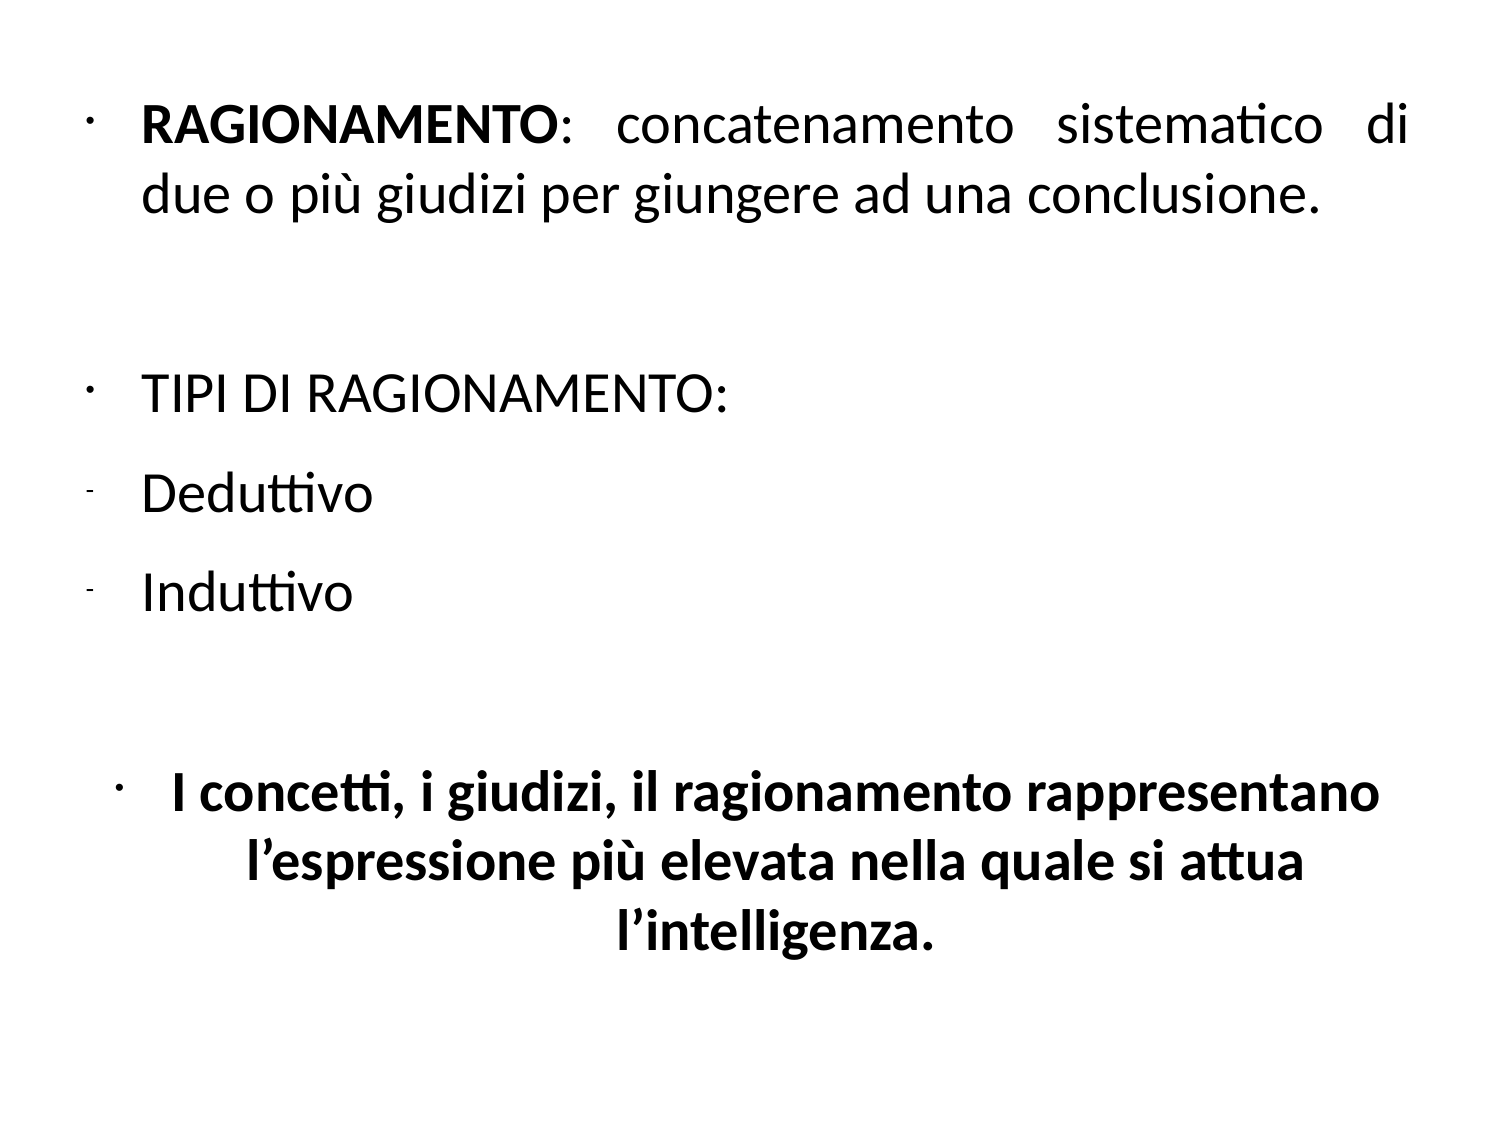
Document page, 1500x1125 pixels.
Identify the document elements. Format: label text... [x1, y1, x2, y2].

list RAGIONAMENTO: concatenamento sistematico di due o più giudizi per giungere ad una conclusione. TIPI DI RAGIONAMENTO: Deduttivo Induttivo I concetti, i giudizi, il ragionamento rappresentano l’espressione più elevata nella quale si attua l’intelligenza. [70, 78, 1425, 1125]
